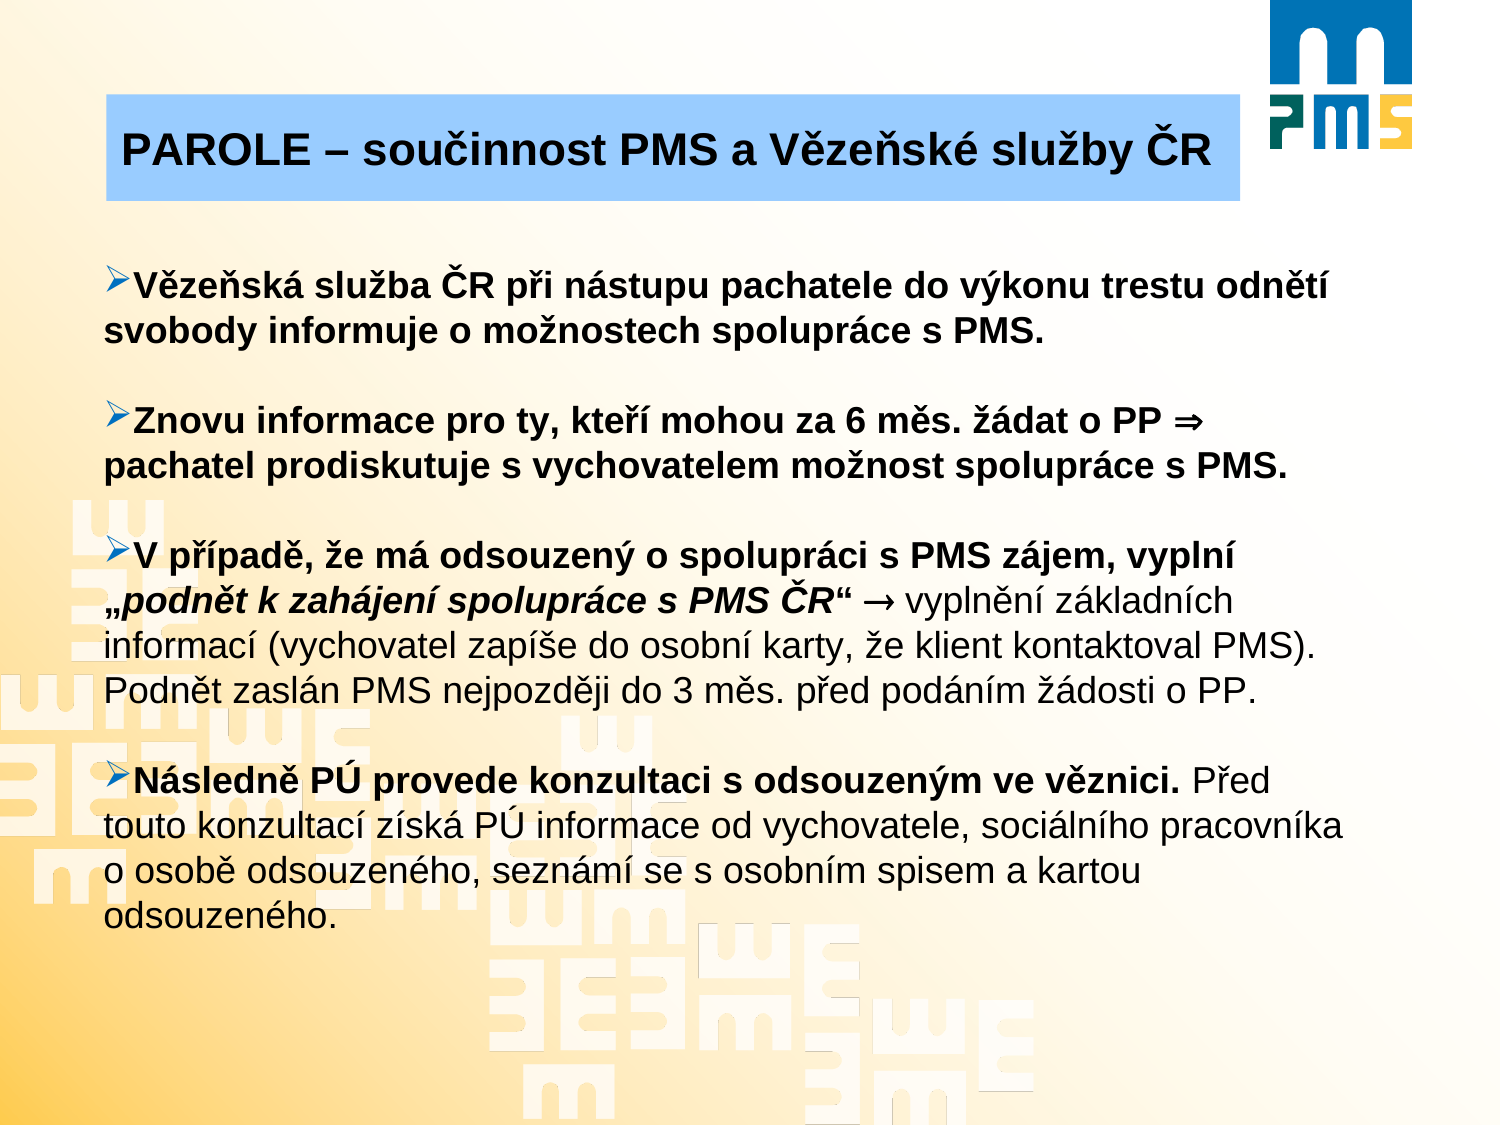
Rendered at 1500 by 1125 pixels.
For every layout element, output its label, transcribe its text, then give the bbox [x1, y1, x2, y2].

picture [0, 0, 1500, 1125]
text_box Vězeňská služba ČR při nástupu pachatele do výkonu trestu odnětí svobody informuje o možnostech spolupráce s PMS. Znovu informace pro ty, kteří mohou za 6 měs. žádat o PP  pachatel prodiskutuje s vychovatelem možnost spolupráce s PMS. V případě, že má odsouzený o spolupráci s PMS zájem, vyplní „podnět k zahájení spolupráce s PMS ČR“  vyplnění základních informací (vychovatel zapíše do osobní karty, že klient kontaktoval PMS). Podnět zaslán PMS nejpozději do 3 měs. před podáním žádosti o PP. Následně PÚ provede konzultaci s odsouzeným ve věznici. Před touto konzultací získá PÚ informace od vychovatele, sociálního pracovníka o osobě odsouzeného, seznámí se s osobním spisem a kartou odsouzeného. [88, 207, 1365, 1059]
title PAROLE – součinnost PMS a Vězeňské služby ČR [106, 94, 1241, 201]
